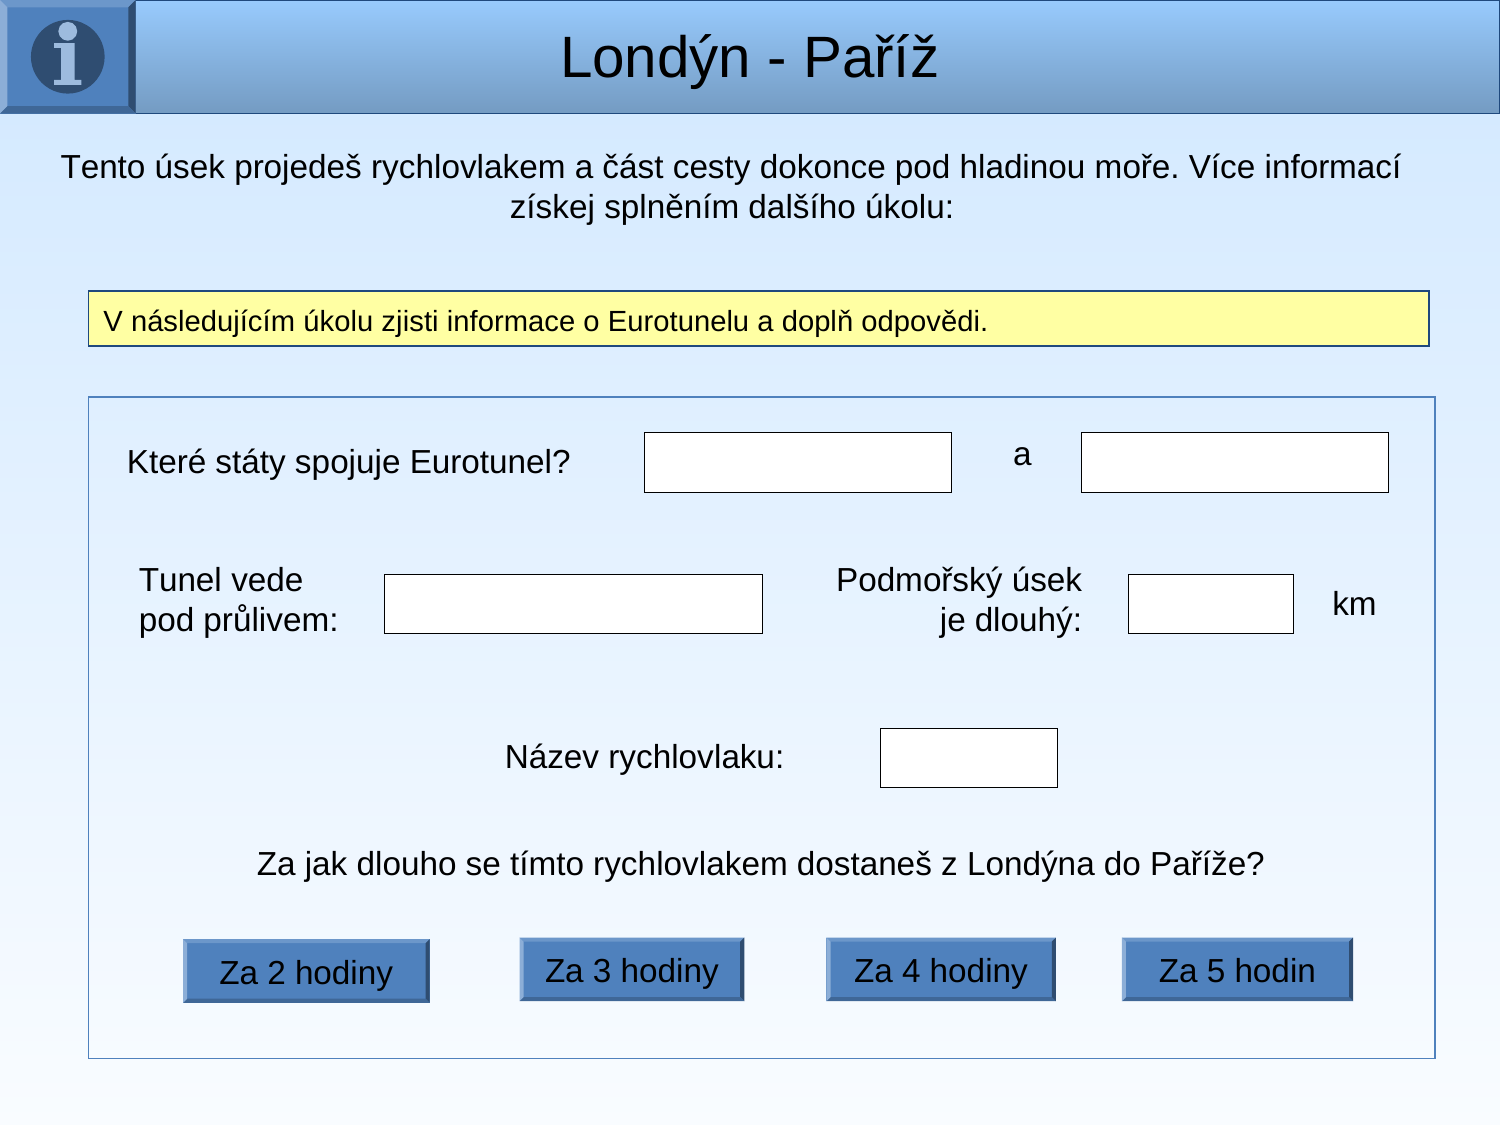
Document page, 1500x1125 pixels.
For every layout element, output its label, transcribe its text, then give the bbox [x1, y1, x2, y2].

text_box Které státy spojuje Eurotunel? [112, 432, 632, 488]
text_box Za jak dlouho se tímto rychlovlakem dostaneš z Londýna do Paříže? [242, 834, 1329, 890]
title Londýn - Paříž [136, 0, 1500, 114]
text_box Za 2 hodiny [188, 944, 425, 998]
text_box Za 4 hodiny [831, 942, 1051, 997]
text_box Za 3 hodiny [524, 942, 740, 997]
text_box a [998, 424, 1047, 480]
text_box Podmořský úsek je dlouhý: [821, 550, 1098, 647]
text_box Tunel vede pod průlivem: [124, 550, 361, 647]
text_box Název rychlovlaku: [490, 727, 800, 784]
text_box V následujícím úkolu zjisti informace o Eurotunelu a doplň odpovědi. [88, 290, 1430, 347]
text_box Za 5 hodin [1126, 942, 1349, 997]
text_box Tento úsek projedeš rychlovlakem a část cesty dokonce pod hladinou moře. Více informací získej splněním dalšího úkolu: [29, 137, 1435, 233]
text_box km [1317, 574, 1392, 630]
text_box [1, 0, 136, 114]
